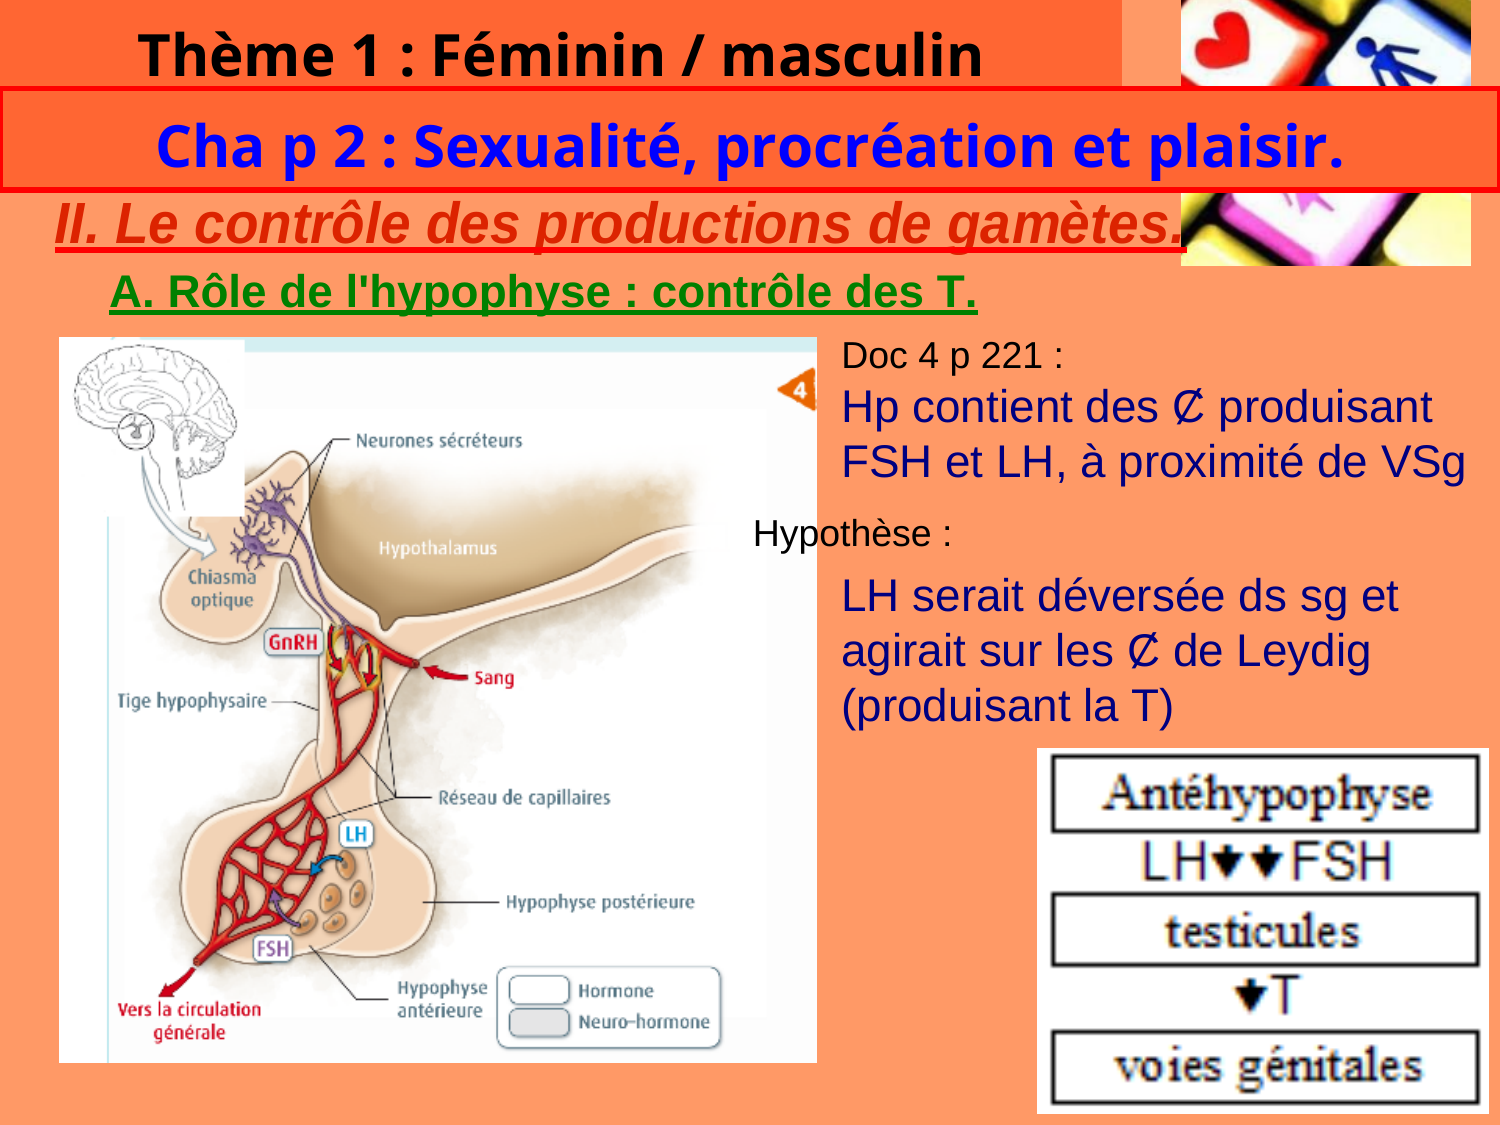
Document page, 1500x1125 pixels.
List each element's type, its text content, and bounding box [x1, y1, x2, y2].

picture [1181, 0, 1471, 88]
text_box Hp contient des Ȼ produisant FSH et LH, à proximité de VSg [826, 369, 1500, 495]
picture [1037, 748, 1489, 1114]
text_box A. Rôle de l'hypophyse : contrôle des T. [94, 253, 1010, 324]
text_box LH serait déversée ds sg et agirait sur les Ȼ de Leydig (produisant la T) [826, 558, 1477, 739]
text_box Thème 1 : Féminin / masculin [0, 0, 1122, 88]
text_box Hypothèse : [738, 501, 1034, 562]
picture [1181, 191, 1471, 266]
text_box Cha p 2 : Sexualité, procréation et plaisir. [0, 88, 1500, 191]
chart [53, 189, 1398, 255]
text_box Doc 4 p 221 : [826, 324, 1123, 369]
picture [59, 337, 817, 1063]
